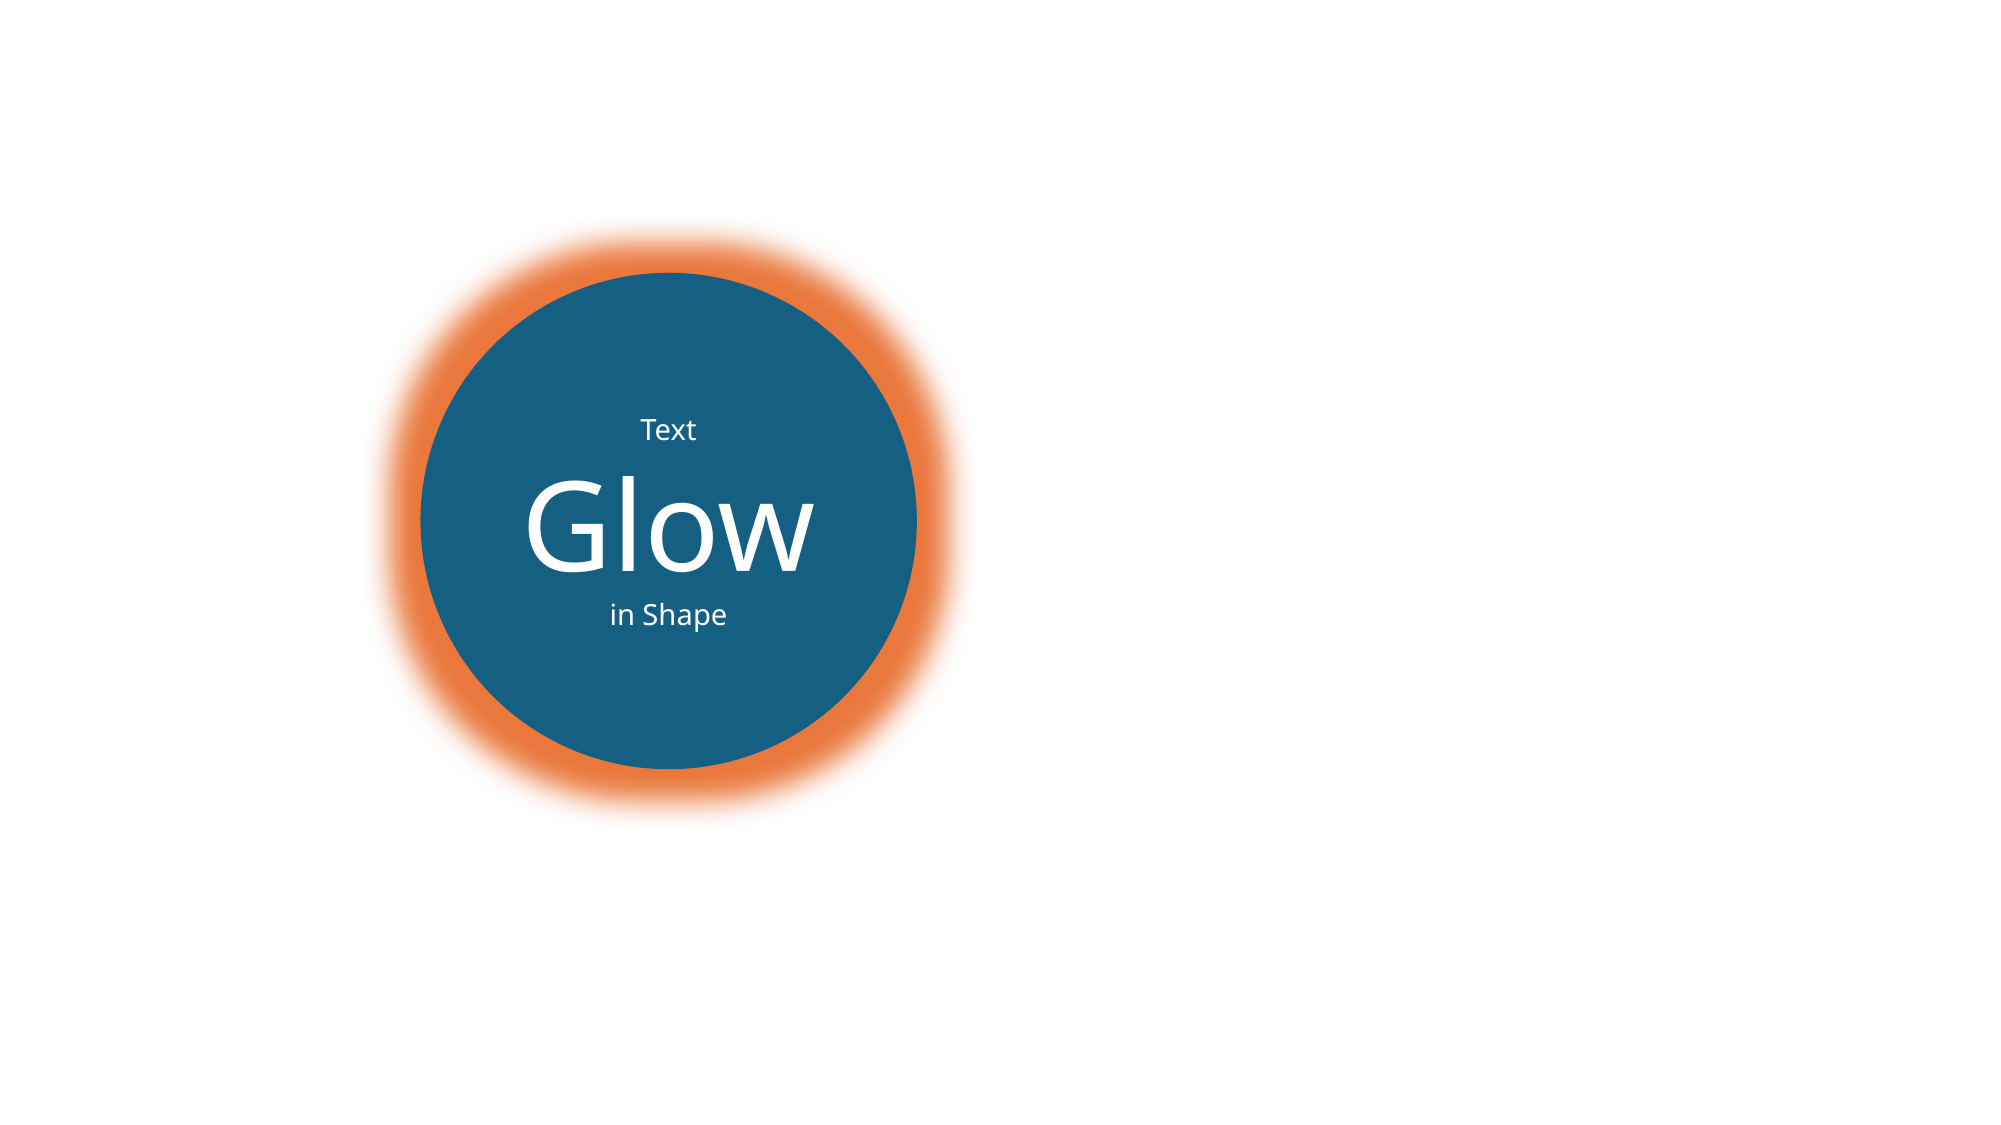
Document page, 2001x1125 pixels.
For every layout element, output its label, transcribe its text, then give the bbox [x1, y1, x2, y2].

text_box Text Glow in Shape [422, 274, 916, 768]
